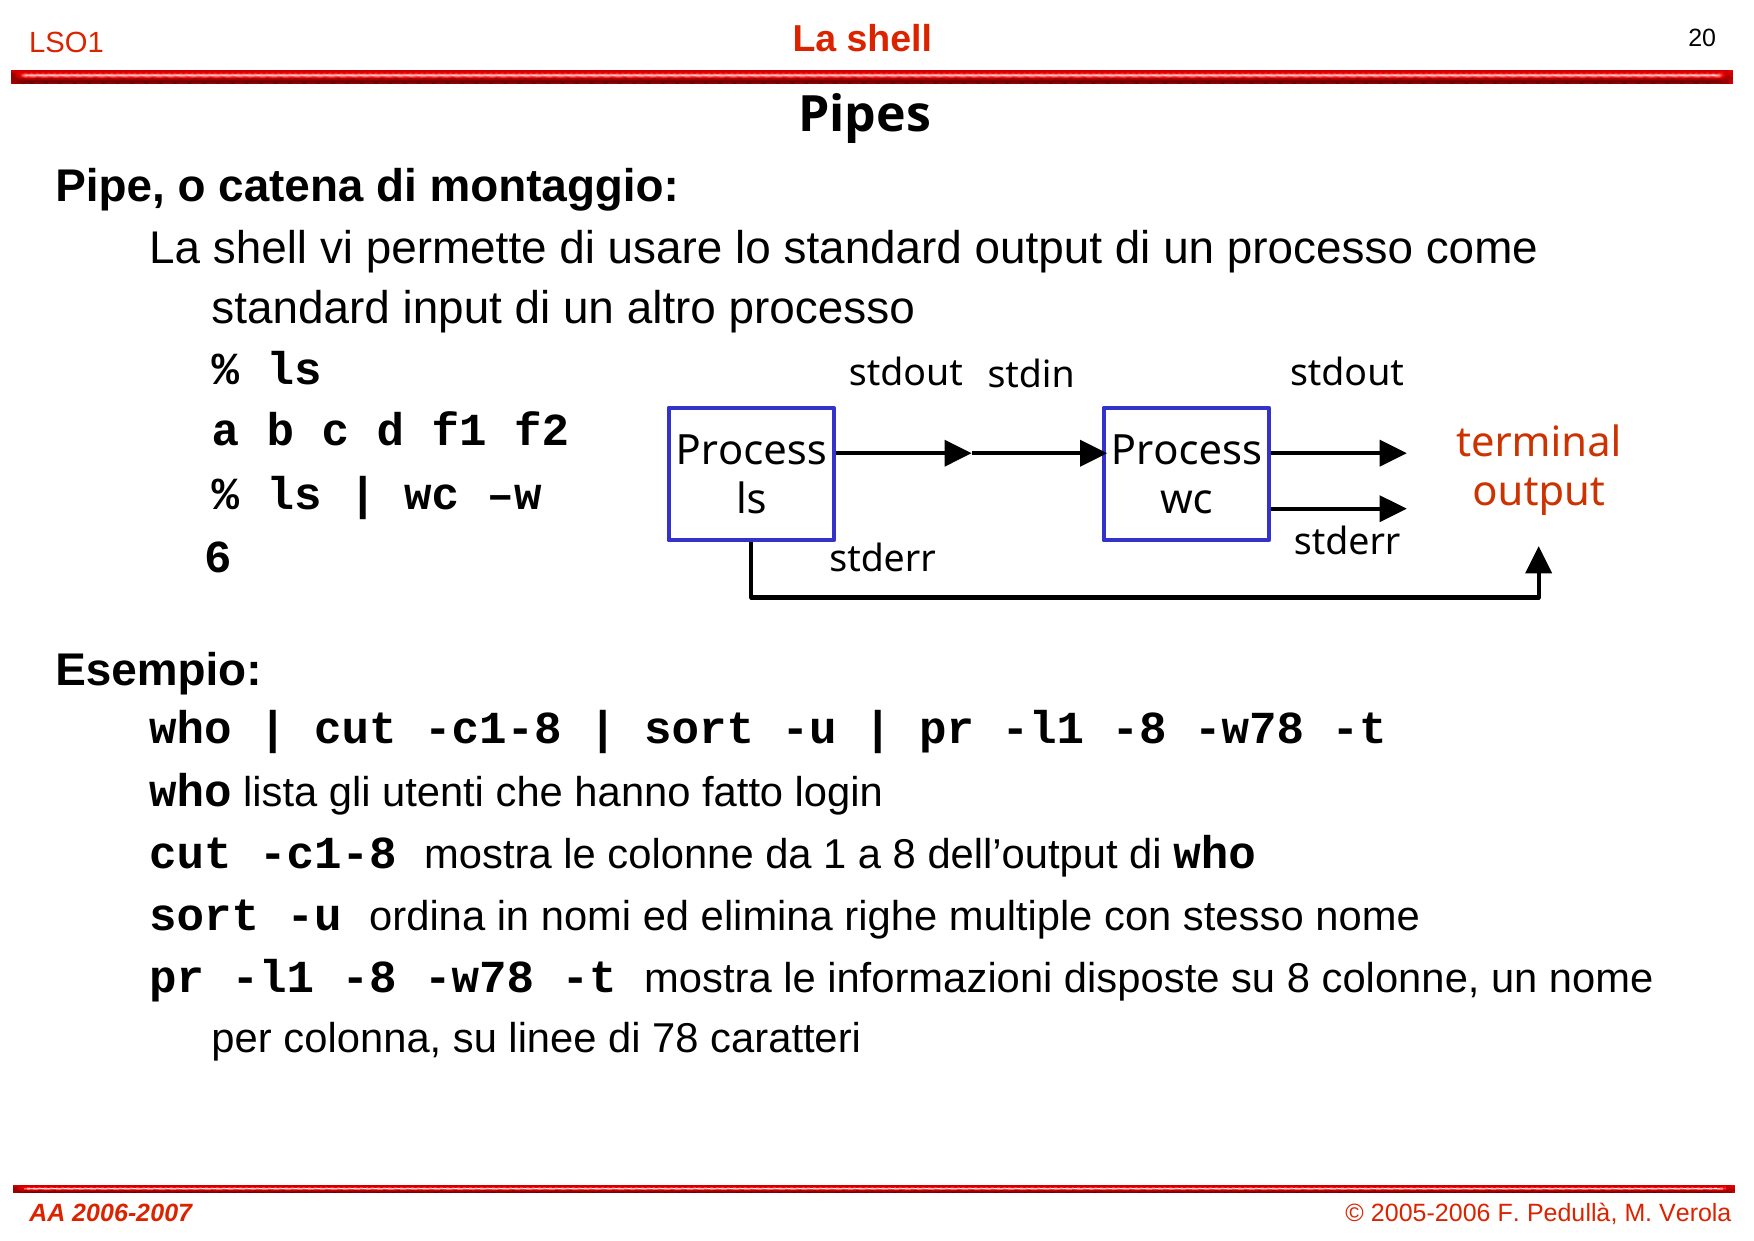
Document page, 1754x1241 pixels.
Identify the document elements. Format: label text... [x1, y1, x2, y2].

list Esempio: who | cut -c1-8 | sort -u | pr -l1 -8 -w78 -t who lista gli utenti che hanno fatto login cut -c1-8 mostra le colonne da 1 a 8 dell’output di who sort -u ordina in nomi ed elimina righe multiple con stesso nome pr -l1 -8 -w78 -t mostra le informazioni disposte su 8 colonne, un nome per colonna, su linee di 78 caratteri [40, 633, 1678, 1181]
picture [955, 70, 1733, 84]
picture [13, 1185, 1735, 1193]
text_box stdout [833, 342, 979, 418]
picture [11, 70, 774, 84]
list Pipe, o catena di montaggio: La shell vi permette di usare lo standard output di un processo come standard input di un altro processo % ls a b c d f1 f2 % ls | wc –w 6 [40, 148, 1678, 609]
title Pipes [774, 66, 955, 148]
text_box terminal output [1442, 409, 1635, 547]
text_box Process ls [662, 405, 841, 543]
text_box stderr [1275, 511, 1420, 587]
text_box stderr [810, 600, 955, 605]
text_box stderr [810, 529, 955, 595]
text_box Process wc [1097, 405, 1276, 543]
text_box stdout [1274, 342, 1420, 418]
text_box stdin [972, 345, 1091, 421]
